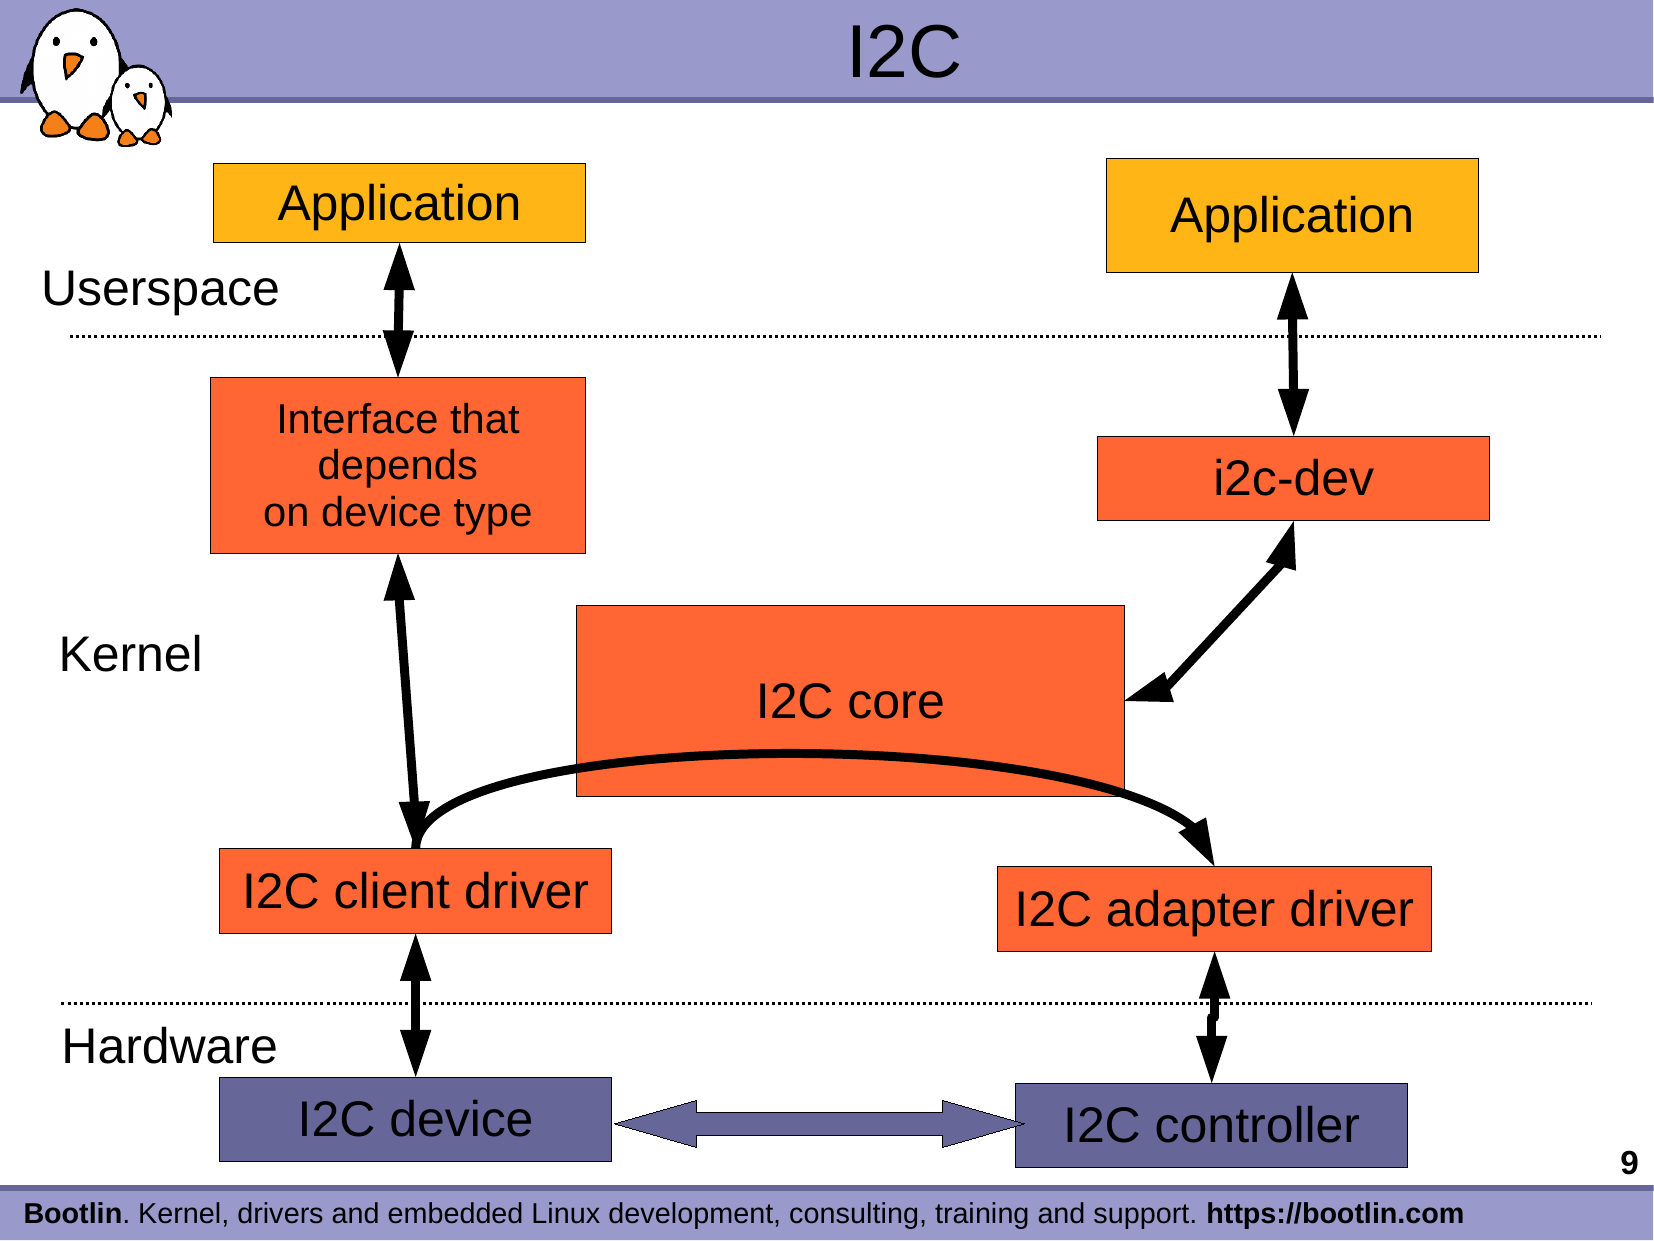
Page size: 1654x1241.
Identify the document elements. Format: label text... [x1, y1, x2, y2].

text_box I2C device [219, 1077, 612, 1162]
title I2C [178, 0, 1631, 184]
text_box I2C client driver [219, 848, 612, 934]
picture [20, 8, 172, 147]
text_box Userspace [40, 260, 287, 323]
text_box Application [1106, 158, 1479, 273]
text_box Hardware [61, 1018, 305, 1081]
text_box i2c-dev [1097, 436, 1490, 521]
text_box Application [213, 163, 586, 243]
text_box I2C controller [1015, 1083, 1408, 1168]
text_box Interface that depends on device type [210, 377, 586, 554]
text_box I2C core [576, 605, 1125, 788]
text_box Kernel [58, 626, 322, 689]
text_box [614, 1100, 1025, 1148]
text_box I2C core [576, 759, 1116, 797]
text_box I2C adapter driver [997, 866, 1432, 952]
